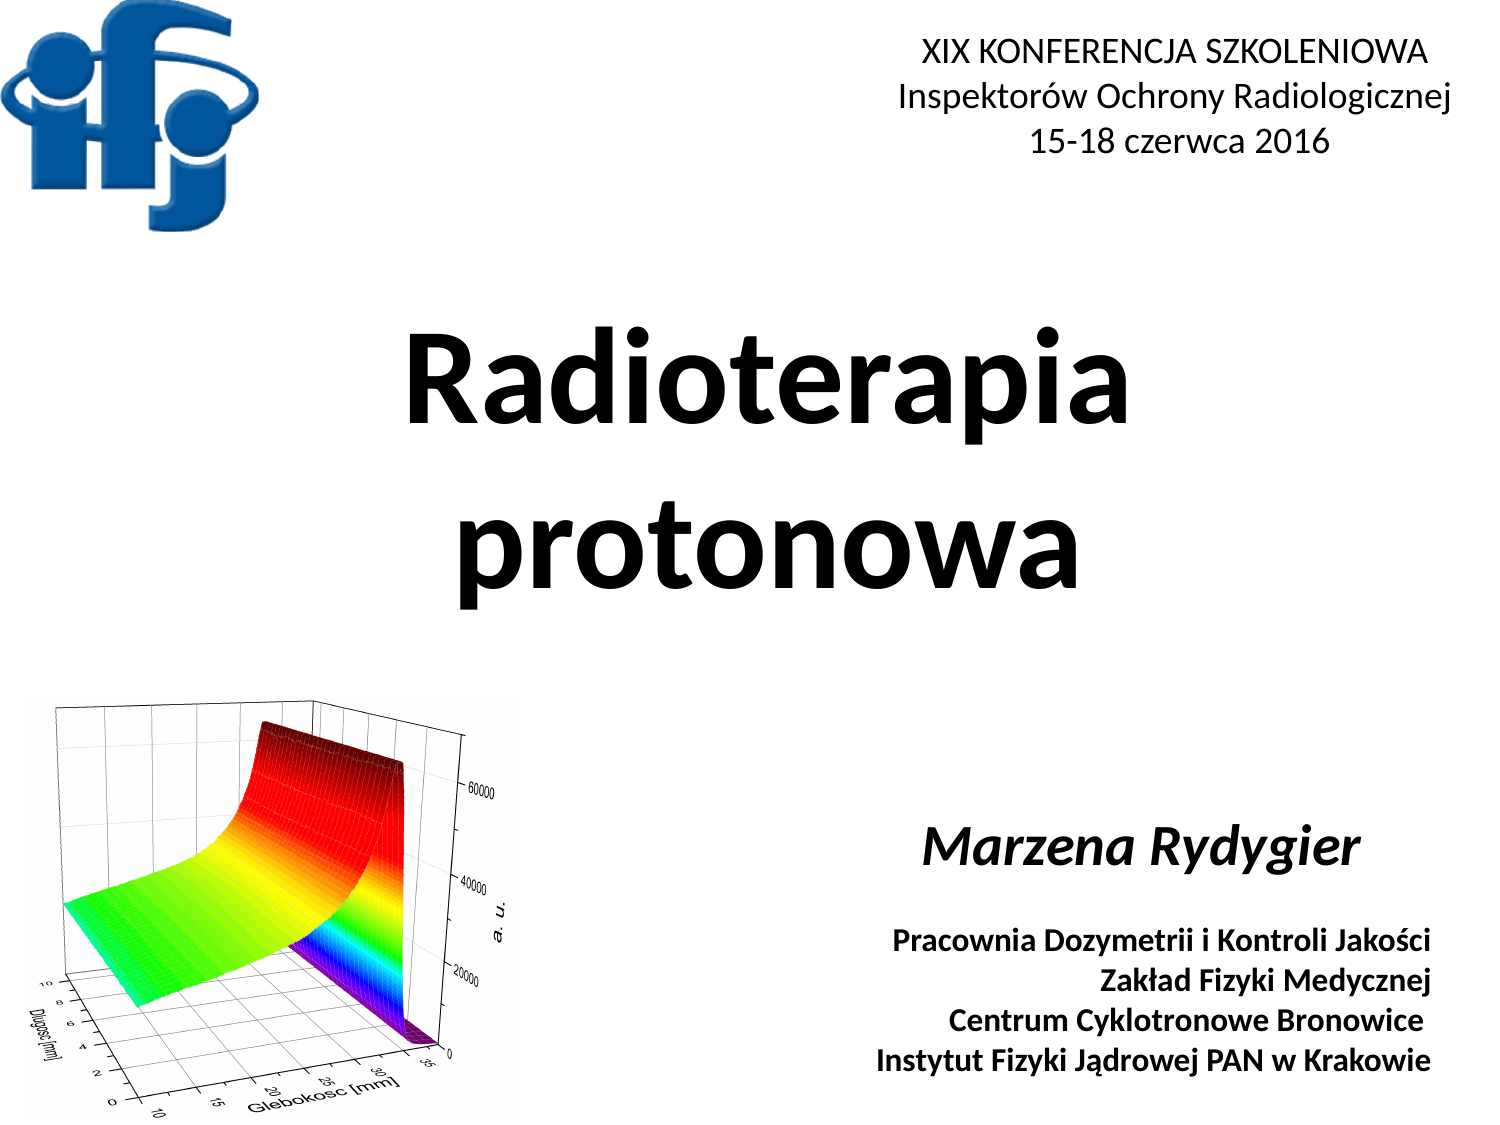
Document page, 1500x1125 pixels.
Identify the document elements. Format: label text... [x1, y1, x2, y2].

text_box Radioterapia protonowa [27, 278, 1500, 624]
picture [21, 696, 520, 1122]
text_box XIX KONFERENCJA SZKOLENIOWA Inspektorów Ochrony Radiologicznej 15-18 czerwca 2016 [883, 19, 1476, 169]
picture [0, 0, 259, 232]
text_box Marzena Rydygier [906, 799, 1377, 885]
subtitle Pracownia Dozymetrii i Kontroli Jakości Zakład Fizyki Medycznej Centrum Cyklotronowe Bronowice Instytut Fizyki Jądrowej PAN w Krakowie [572, 910, 1447, 1107]
